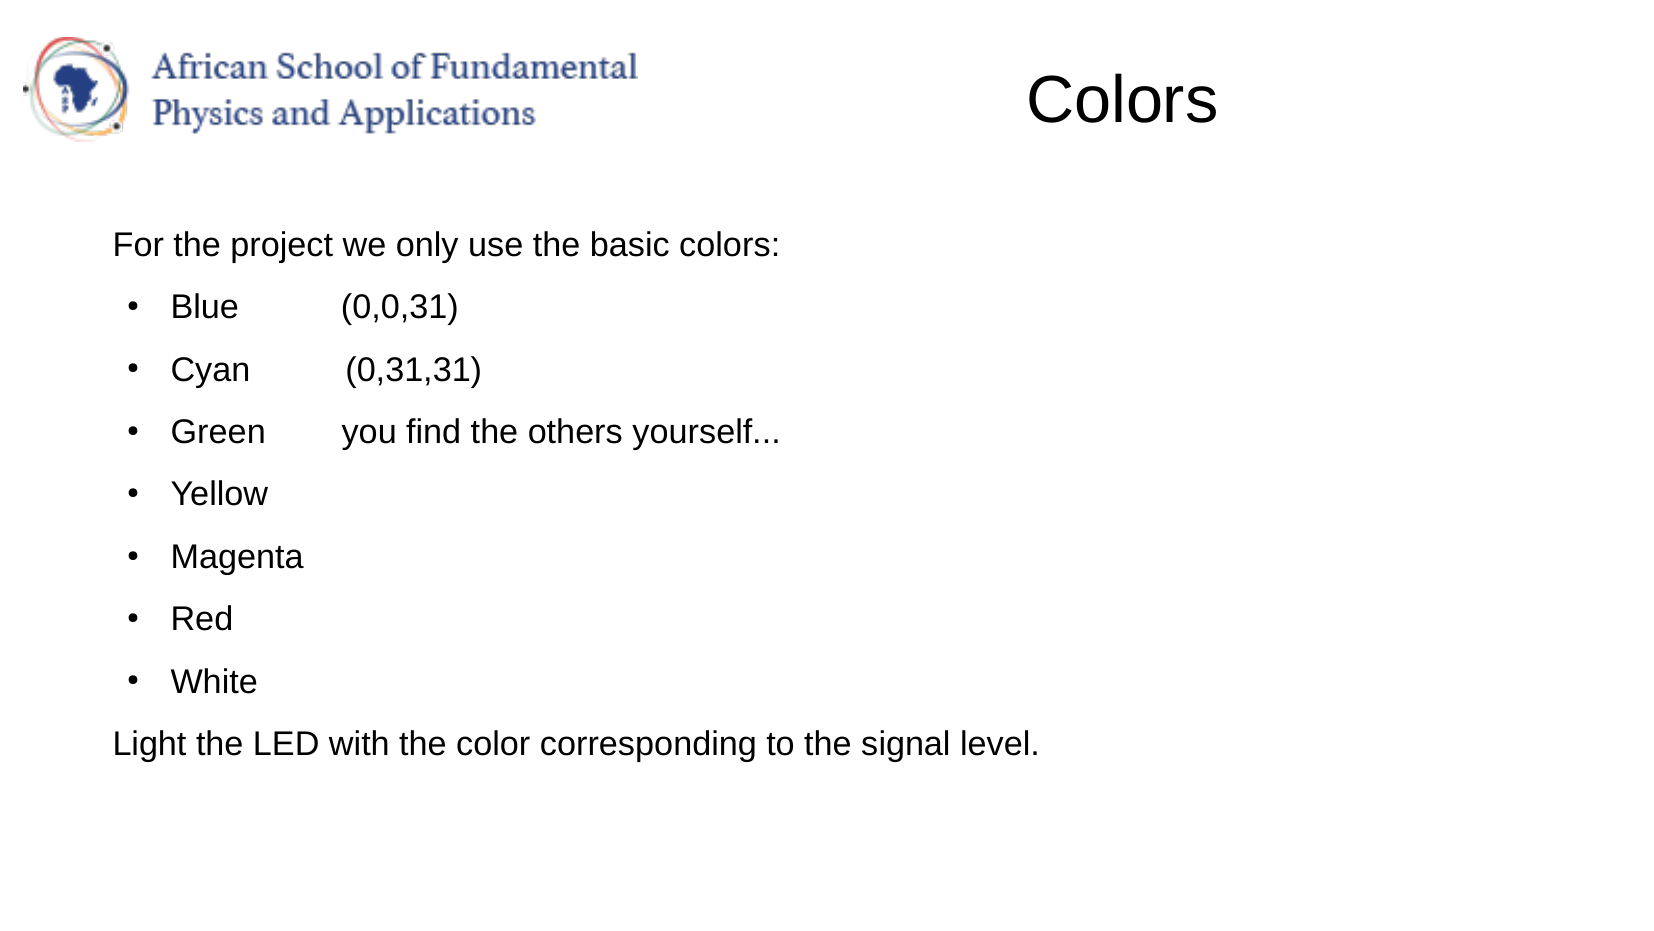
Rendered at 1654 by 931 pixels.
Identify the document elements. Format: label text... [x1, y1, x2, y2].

title Colors [635, 21, 1610, 177]
list For the project we only use the basic colors: Blue (0,0,31) Cyan (0,31,31) Green you find the others yourself... Yellow Magenta Red White Light the LED with the color corresponding to the signal level. [112, 225, 1601, 765]
picture [23, 37, 635, 142]
